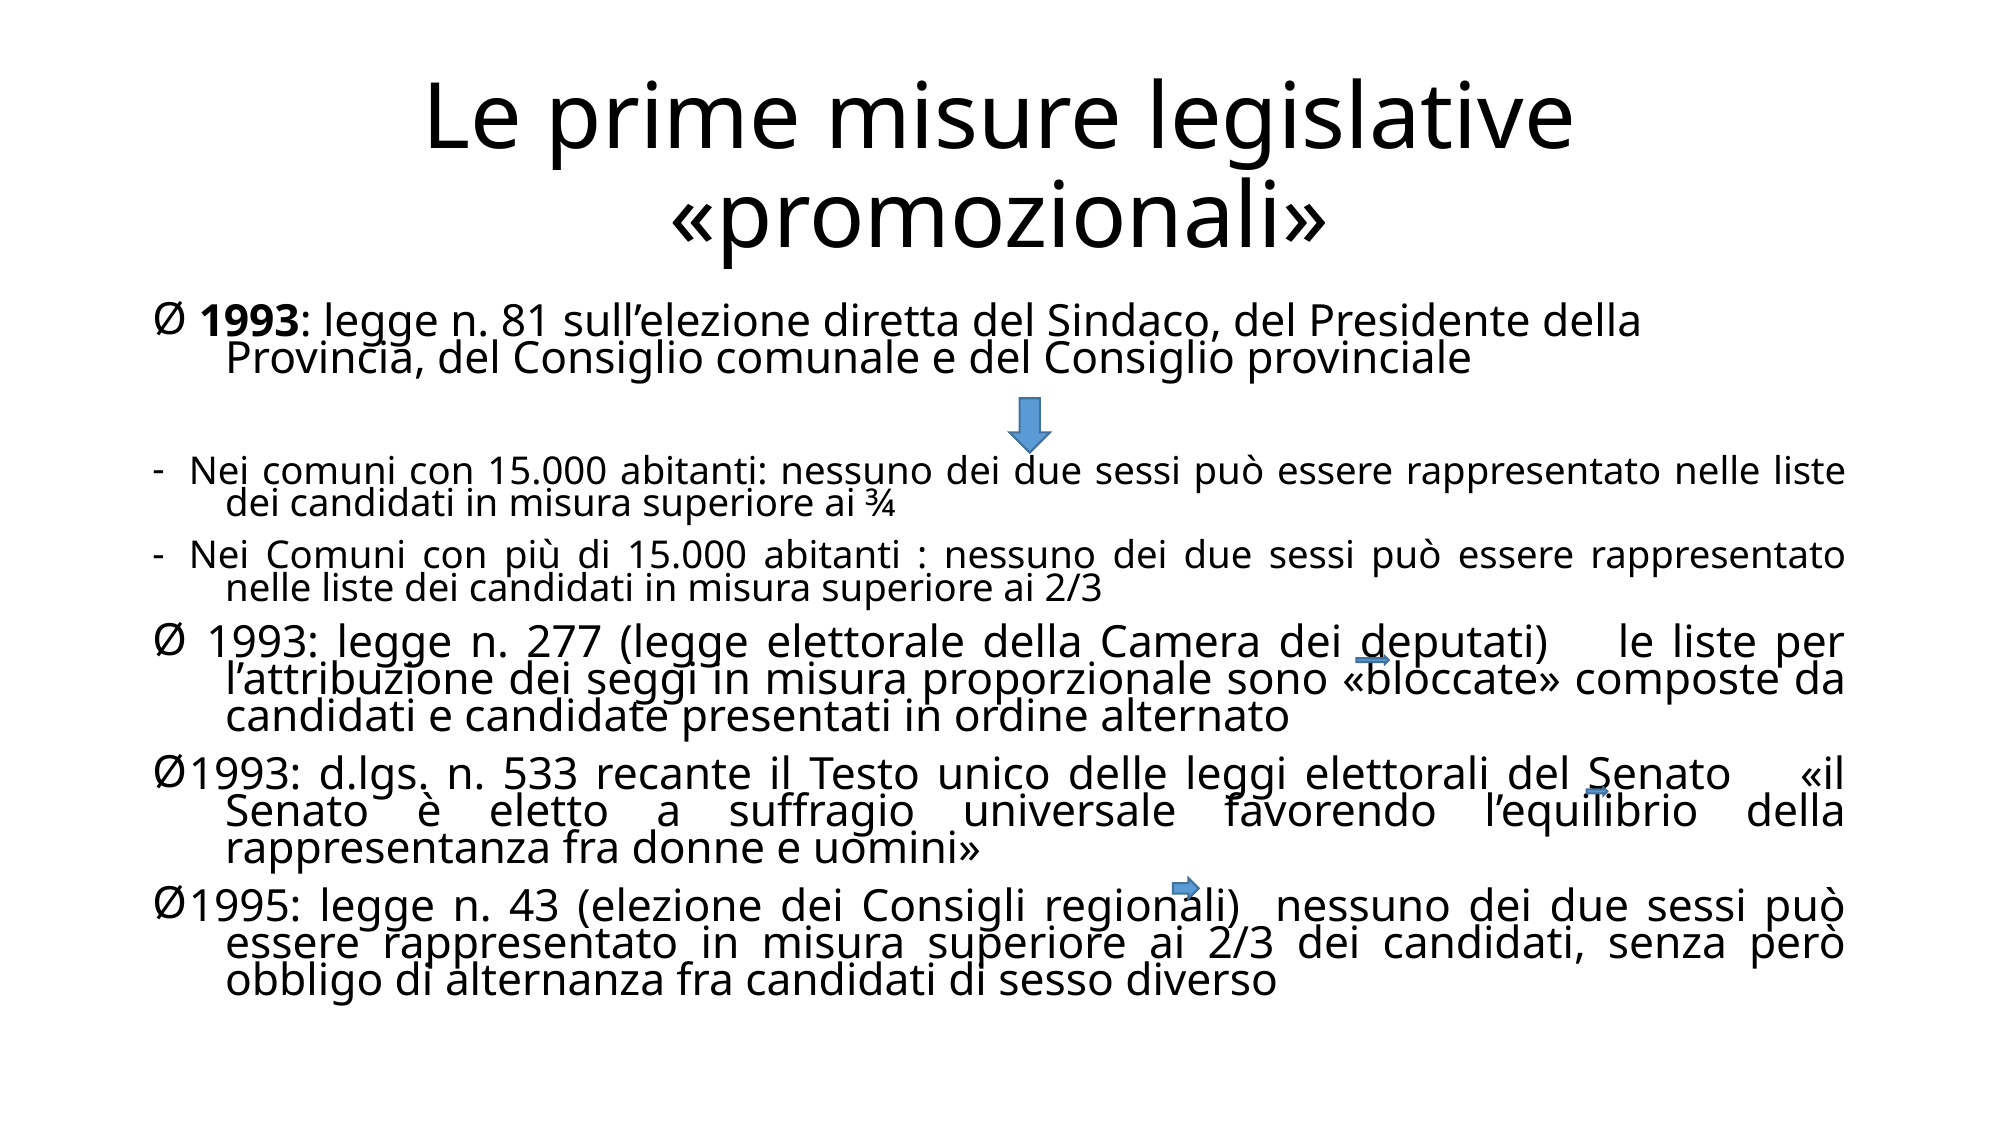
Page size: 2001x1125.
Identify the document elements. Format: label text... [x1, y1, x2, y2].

text_box [1172, 878, 1199, 899]
list 1993: legge n. 81 sull’elezione diretta del Sindaco, del Presidente della Provincia, del Consiglio comunale e del Consiglio provinciale Nei comuni con 15.000 abitanti: nessuno dei due sessi può essere rappresentato nelle liste dei candidati in misura superiore ai ¾ Nei Comuni con più di 15.000 abitanti : nessuno dei due sessi può essere rappresentato nelle liste dei candidati in misura superiore ai 2/3 1993: legge n. 277 (legge elettorale della Camera dei deputati) le liste per l’attribuzione dei seggi in misura proporzionale sono «bloccate» composte da candidati e candidate presentati in ordine alternato 1993: d.lgs. n. 533 recante il Testo unico delle leggi elettorali del Senato «il Senato è eletto a suffragio universale favorendo l’equilibrio della rappresentanza fra donne e uomini» 1995: legge n. 43 (elezione dei Consigli regionali) nessuno dei due sessi può essere rappresentato in misura superiore ai 2/3 dei candidati, senza però obbligo di alternanza fra candidati di sesso diverso [137, 299, 1863, 1014]
title Le prime misure legislative «promozionali» [137, 59, 1863, 278]
text_box [1009, 398, 1050, 453]
text_box [1586, 787, 1608, 796]
text_box [1356, 656, 1389, 664]
